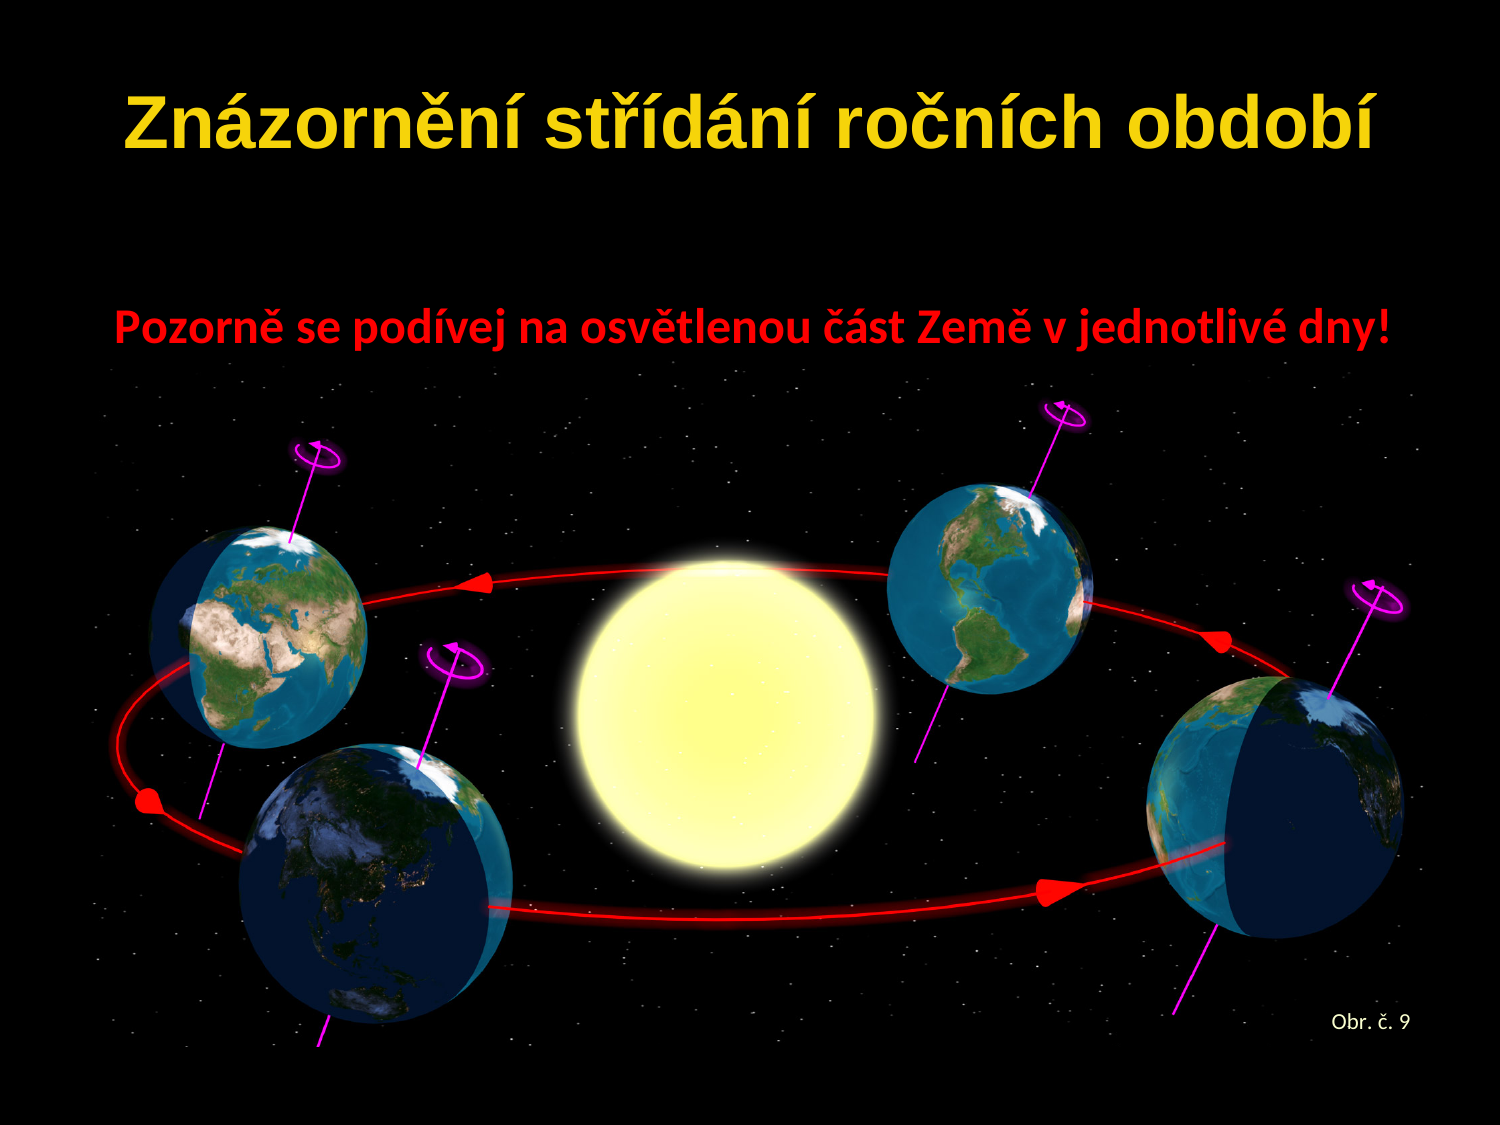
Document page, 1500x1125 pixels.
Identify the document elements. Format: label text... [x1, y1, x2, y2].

picture [88, 361, 1427, 1047]
text_box Znázornění střídání ročních období [76, 66, 1424, 185]
text_box Obr. č. 9 [1316, 999, 1436, 1043]
text_box Pozorně se podívej na osvětlenou část Země v jednotlivé dny! [100, 285, 1436, 362]
